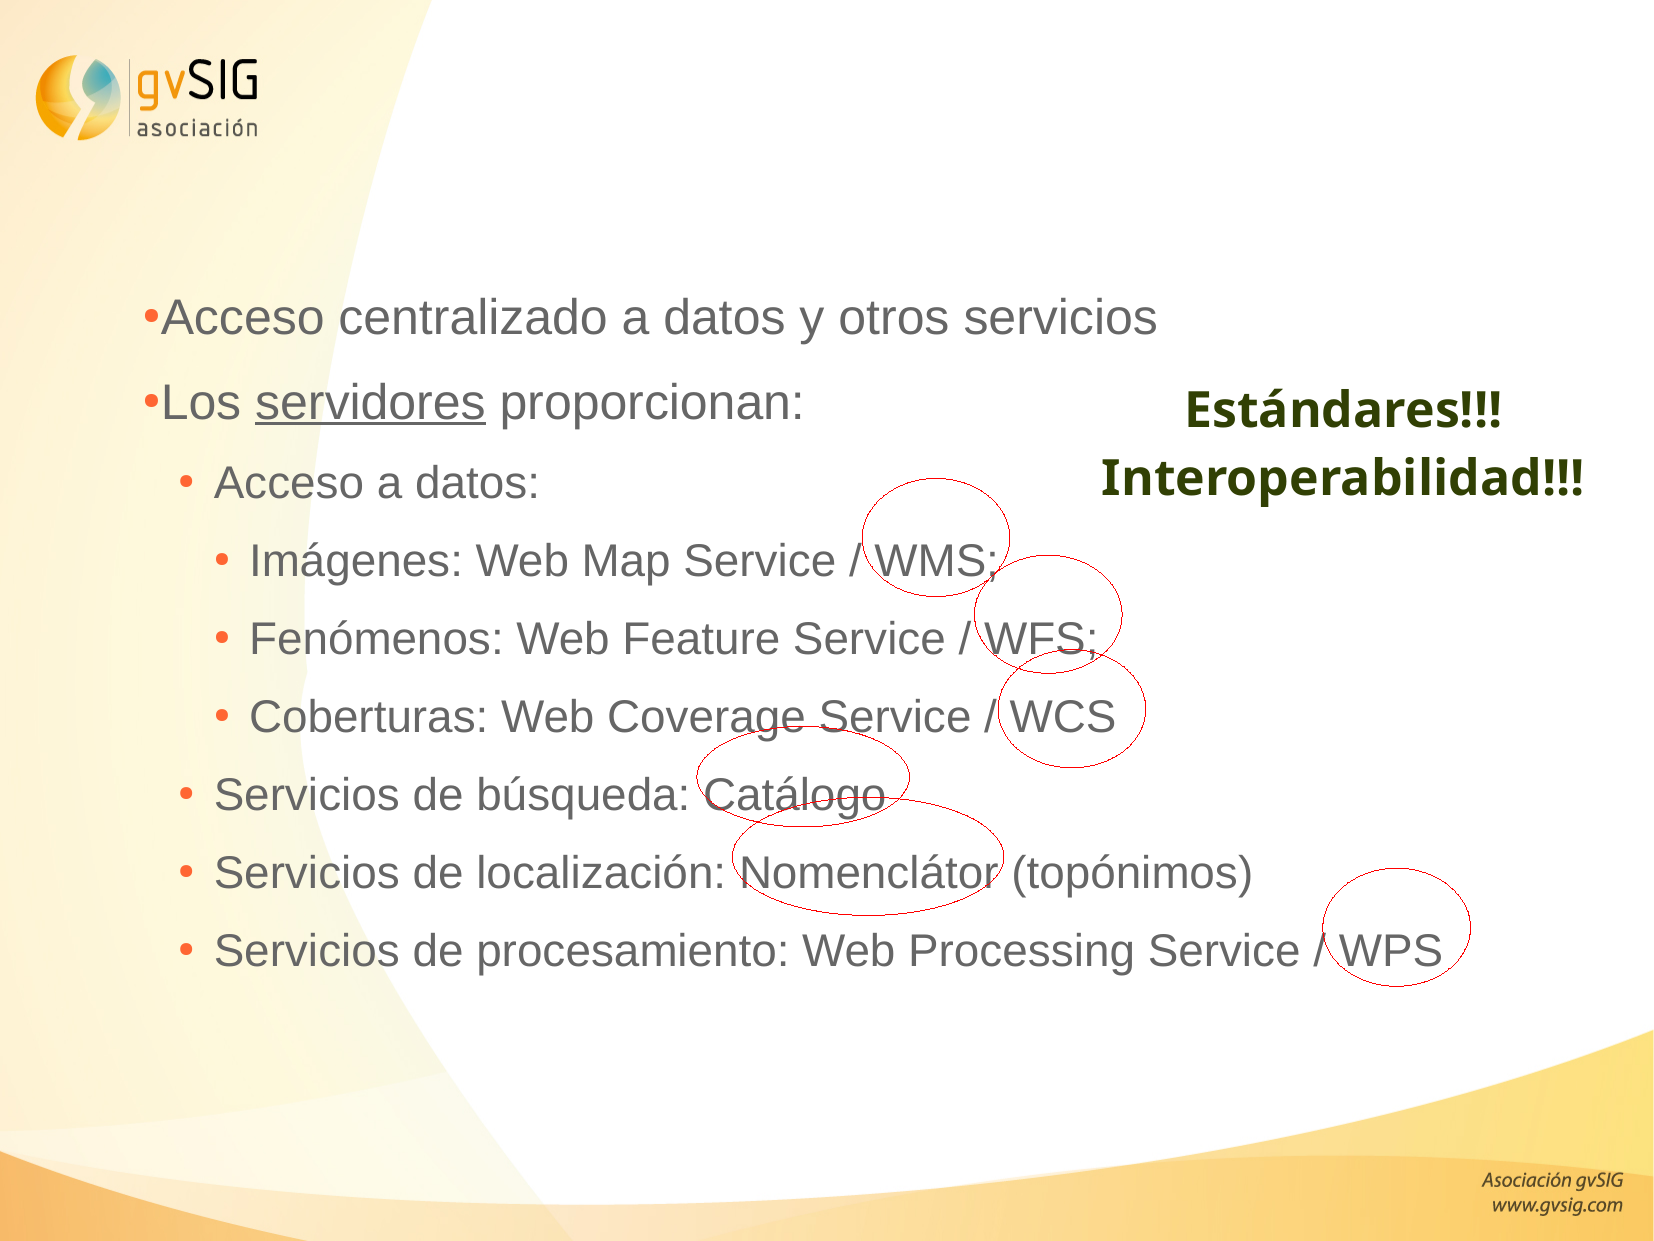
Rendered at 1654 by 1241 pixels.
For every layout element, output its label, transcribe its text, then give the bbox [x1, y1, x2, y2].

text_box Acceso centralizado a datos y otros servicios Los servidores proporcionan: Acceso a datos: Imágenes: Web Map Service / WMS; Fenómenos: Web Feature Service / WFS; Coberturas: Web Coverage Service / WCS Servicios de búsqueda: Catálogo Servicios de localización: Nomenclátor (topónimos) Servicios de procesamiento: Web Processing Service / WPS [128, 264, 1569, 1073]
picture [0, 0, 1654, 1241]
title Estándares!!! Interoperabilidad!!! [856, 383, 1654, 501]
